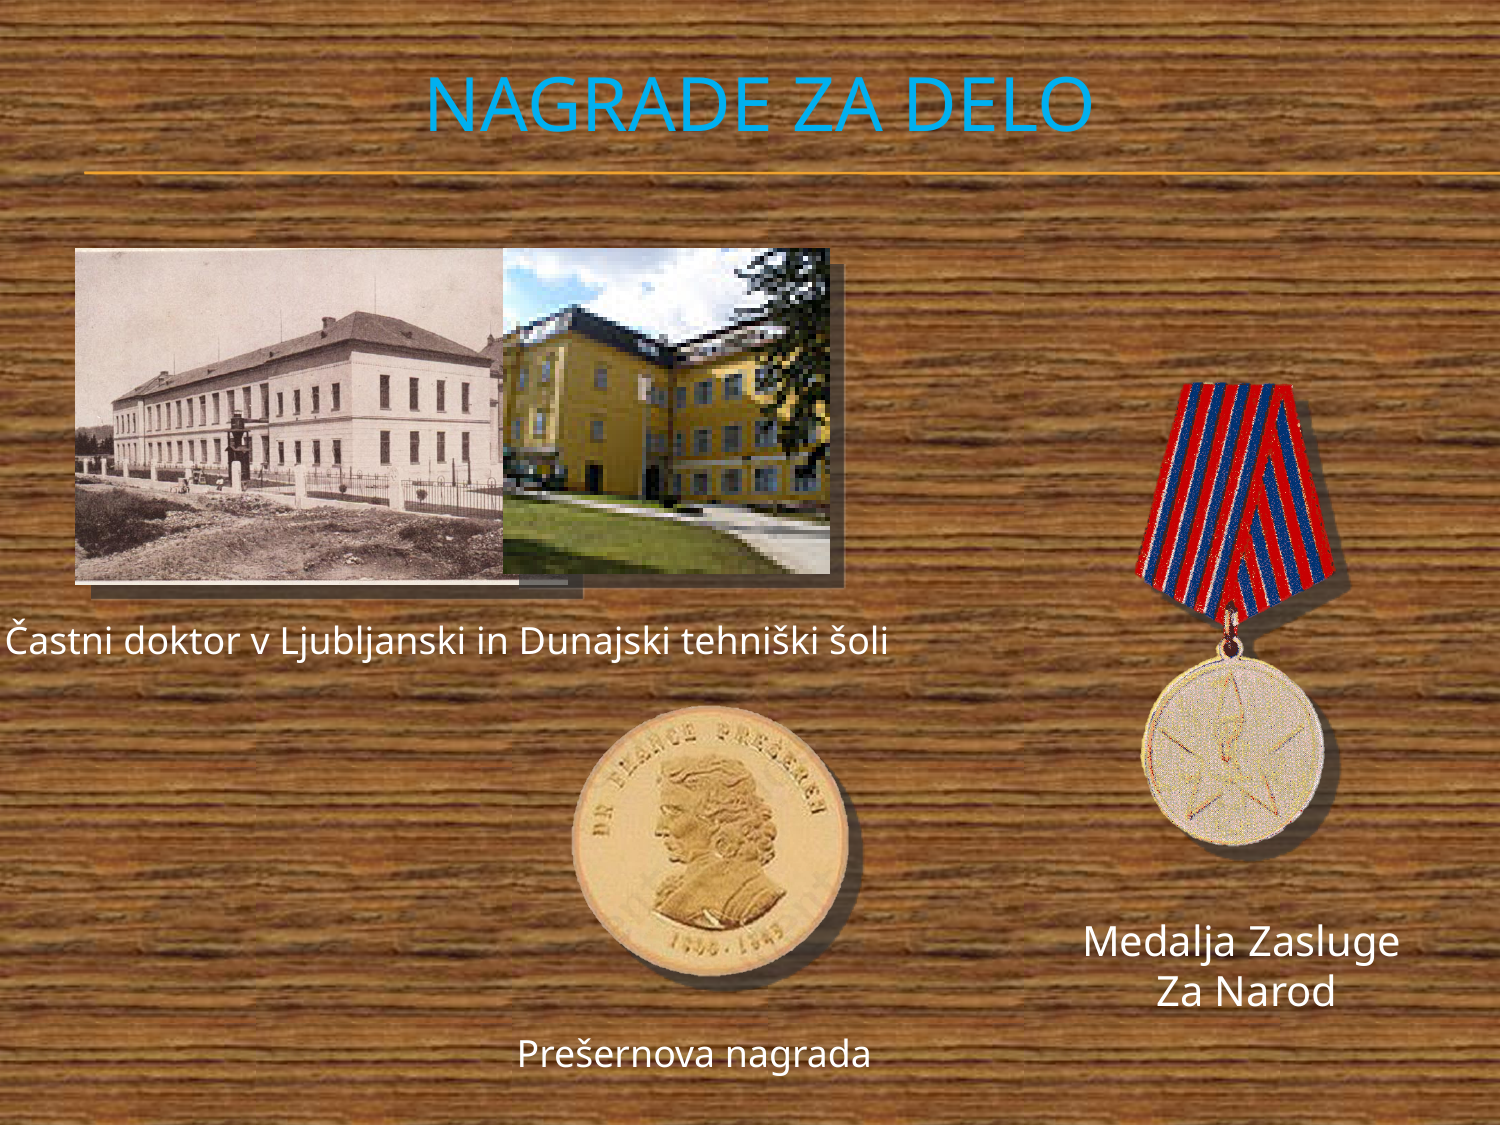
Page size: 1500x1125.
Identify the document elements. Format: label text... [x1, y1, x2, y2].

text_box Častni doktor v Ljubljanski in Dunajski tehniški šoli [0, 609, 906, 670]
text_box Medalja Zasluge Za Narod [1067, 906, 1428, 1022]
text_box Prešernova nagrada [501, 1023, 888, 1083]
title NAGRADE ZA DELO [47, 32, 1473, 170]
picture [0, 0, 1500, 1125]
